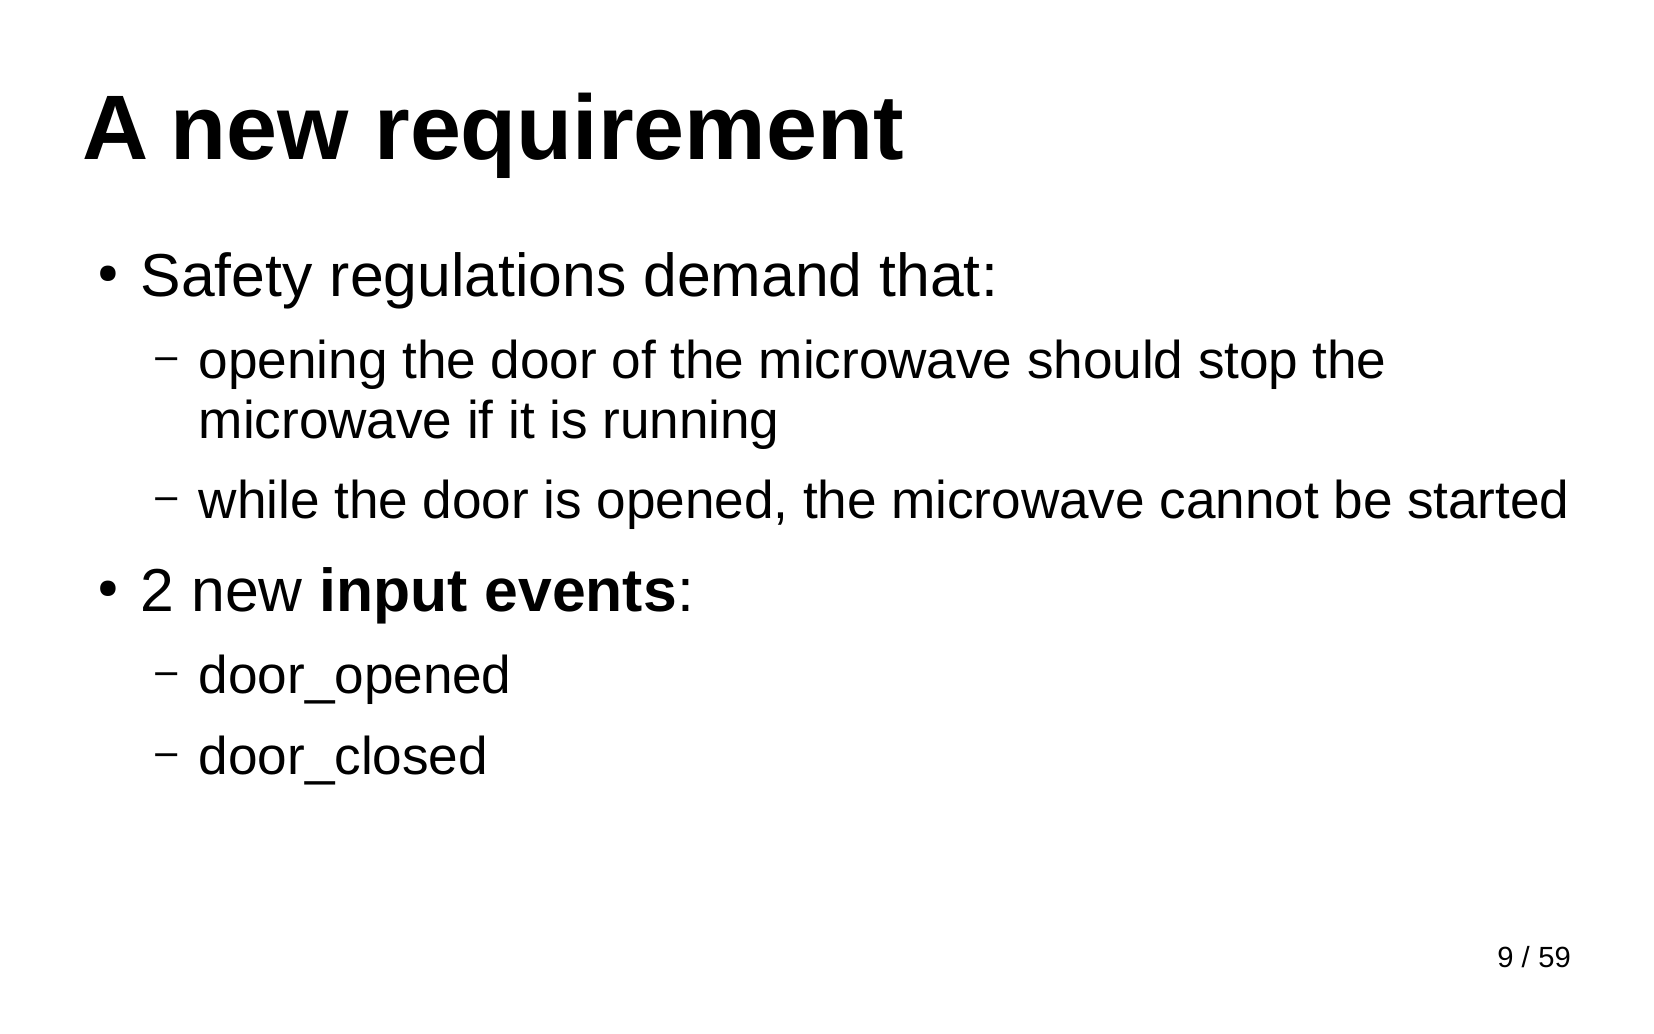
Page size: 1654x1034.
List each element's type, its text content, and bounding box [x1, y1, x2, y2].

title A new requirement [82, 41, 1571, 214]
list Safety regulations demand that: opening the door of the microwave should stop the microwave if it is running while the door is opened, the microwave cannot be started 2 new input events: door_opened door_closed [82, 241, 1571, 842]
